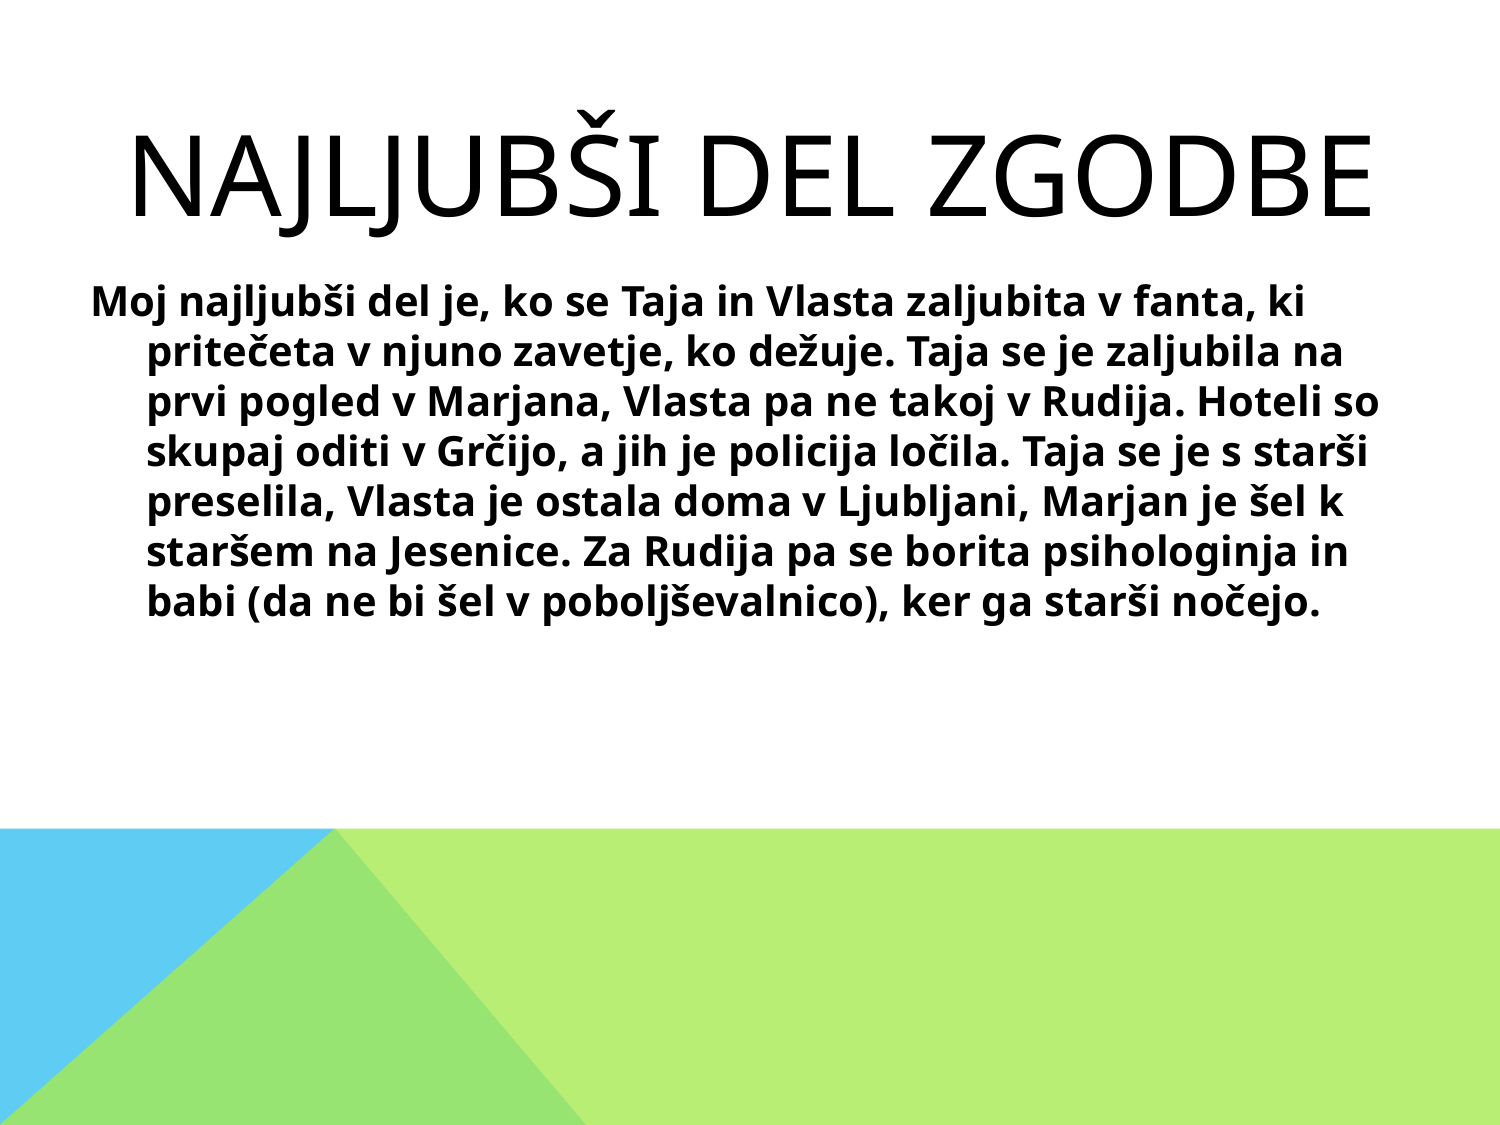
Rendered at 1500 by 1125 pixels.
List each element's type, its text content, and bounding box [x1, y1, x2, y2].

list Moj najljubši del je, ko se Taja in Vlasta zaljubita v fanta, ki pritečeta v njuno zavetje, ko dežuje. Taja se je zaljubila na prvi pogled v Marjana, Vlasta pa ne takoj v Rudija. Hoteli so skupaj oditi v Grčijo, a jih je policija ločila. Taja se je s starši preselila, Vlasta je ostala doma v Ljubljani, Marjan je šel k staršem na Jesenice. Za Rudija pa se borita psihologinja in babi (da ne bi šel v poboljševalnico), ker ga starši nočejo. [75, 267, 1425, 1038]
title NAJLJUBŠI DEL ZGODBE [76, 78, 1427, 266]
